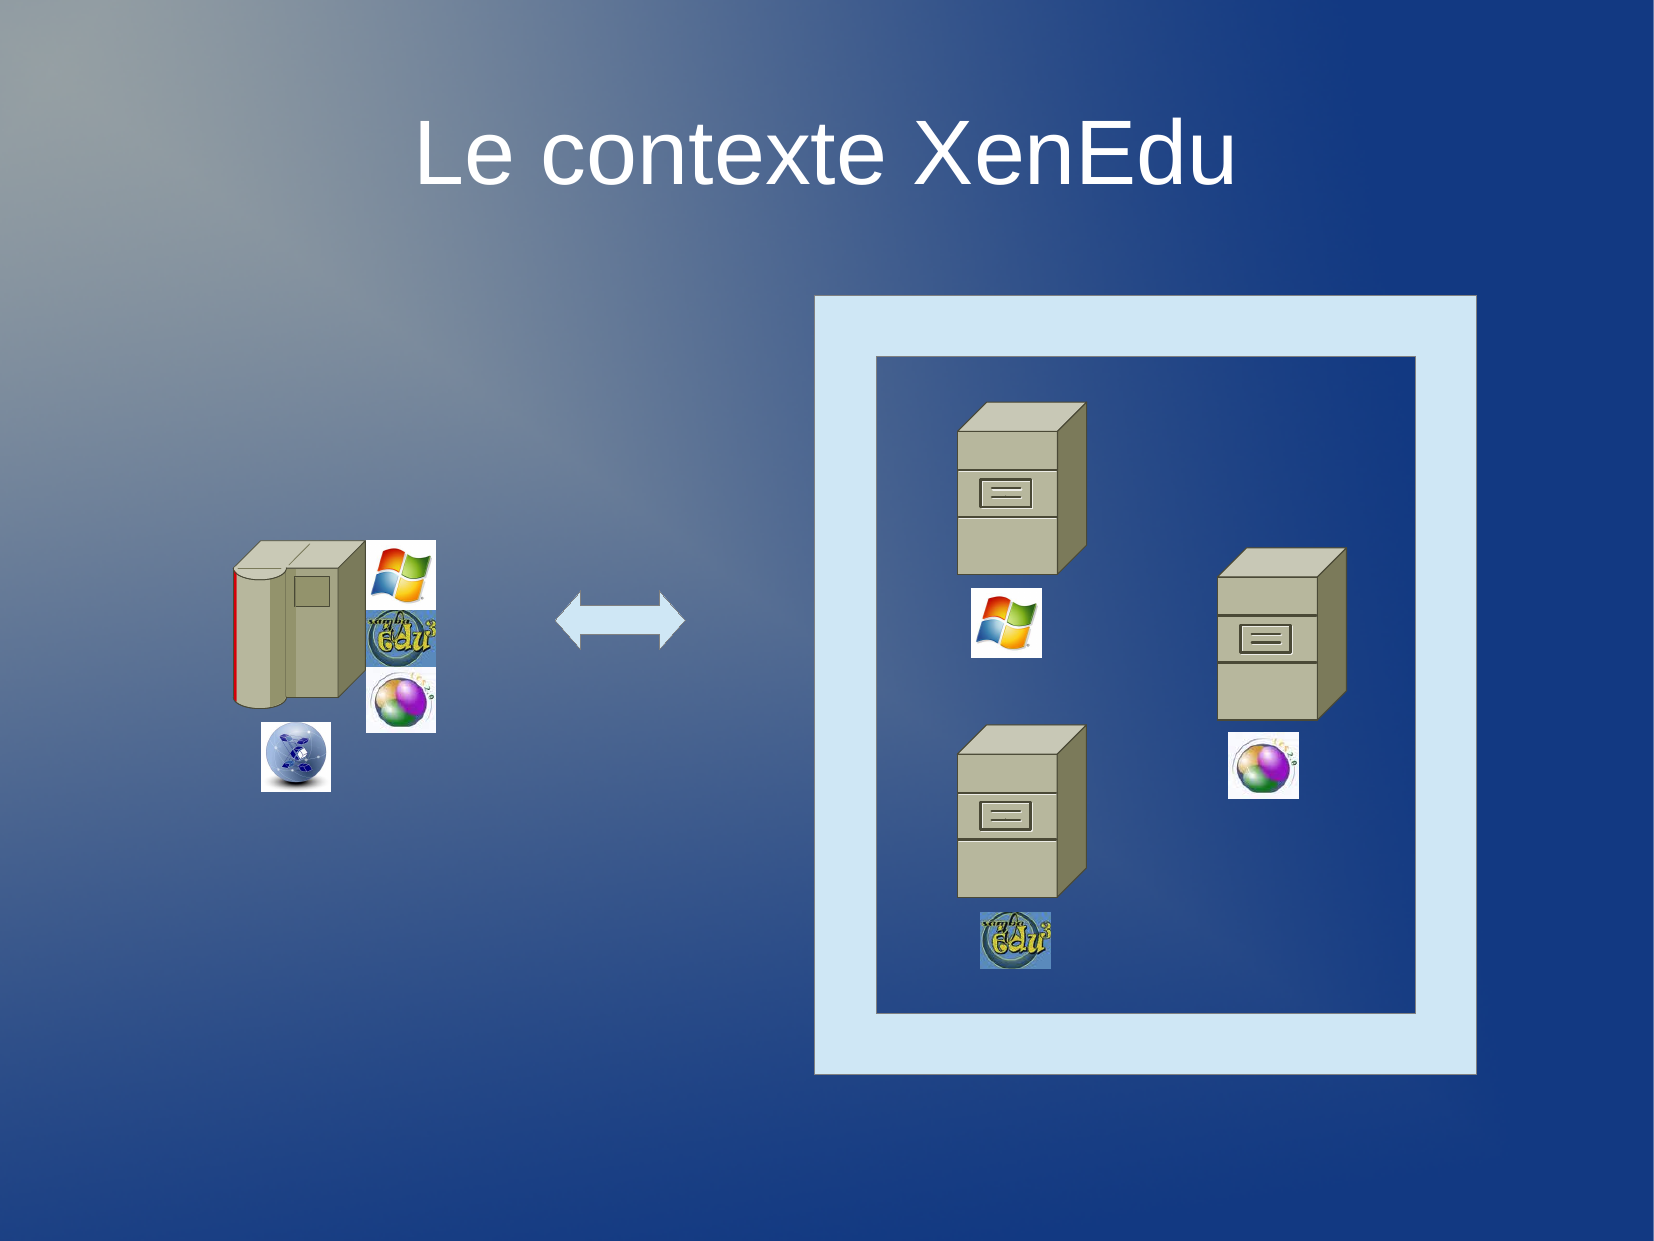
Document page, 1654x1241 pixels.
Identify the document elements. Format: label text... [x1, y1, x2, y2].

text_box [555, 590, 686, 650]
text_box [814, 295, 1477, 1075]
picture [0, 0, 1654, 1241]
title Le contexte XenEdu [82, 49, 1571, 257]
